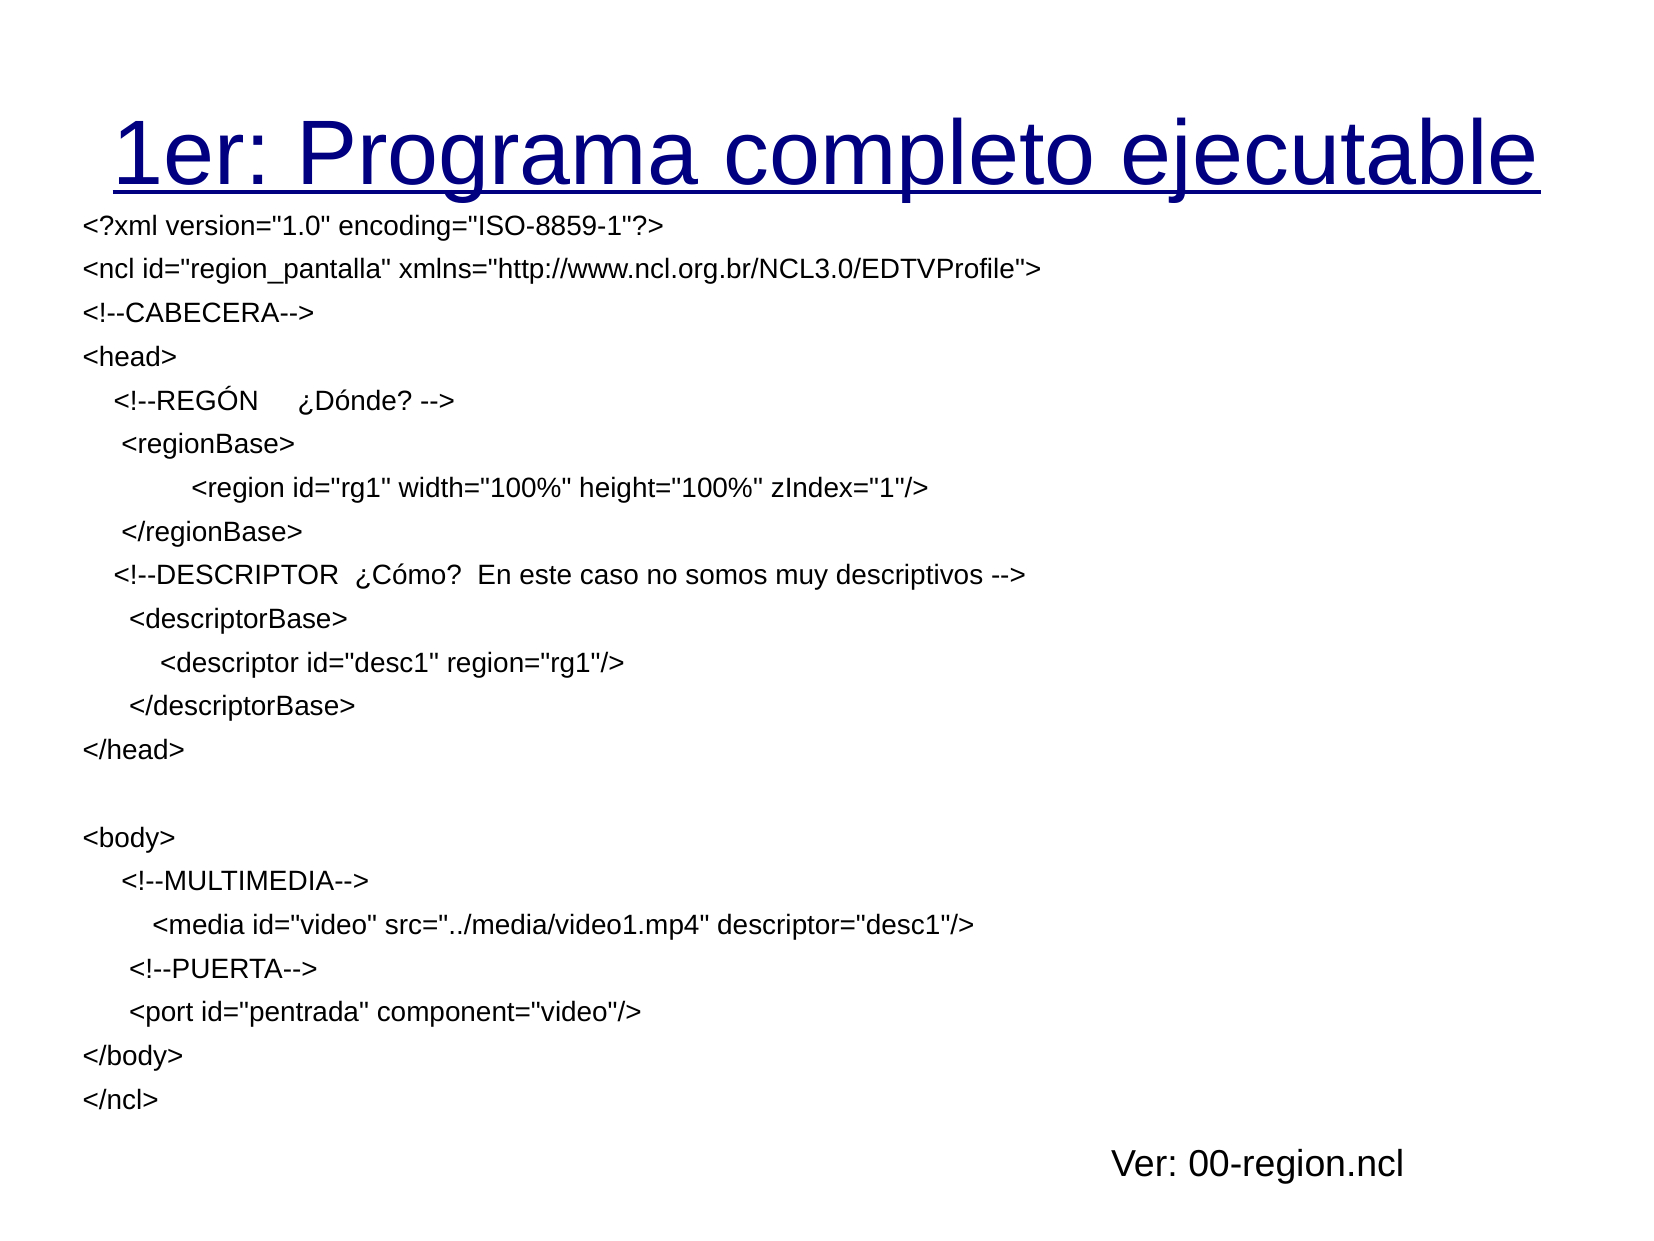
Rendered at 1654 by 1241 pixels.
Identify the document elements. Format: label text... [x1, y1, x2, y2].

list <?xml version="1.0" encoding="ISO-8859-1"?> <ncl id="region_pantalla" xmlns="http://www.ncl.org.br/NCL3.0/EDTVProfile"> <!--CABECERA--> <head> <!--REGÓN ¿Dónde? --> <regionBase> <region id="rg1" width="100%" height="100%" zIndex="1"/> </regionBase> <!--DESCRIPTOR ¿Cómo? En este caso no somos muy descriptivos --> <descriptorBase> <descriptor id="desc1" region="rg1"/> </descriptorBase> </head> <body> <!--MULTIMEDIA--> <media id="video" src="../media/video1.mp4" descriptor="desc1"/> <!--PUERTA--> <port id="pentrada" component="video"/> </body> </ncl> [82, 209, 1538, 1122]
text_box Ver: 00-region.ncl [1096, 1135, 1420, 1193]
title 1er: Programa completo ejecutable [82, 49, 1571, 257]
